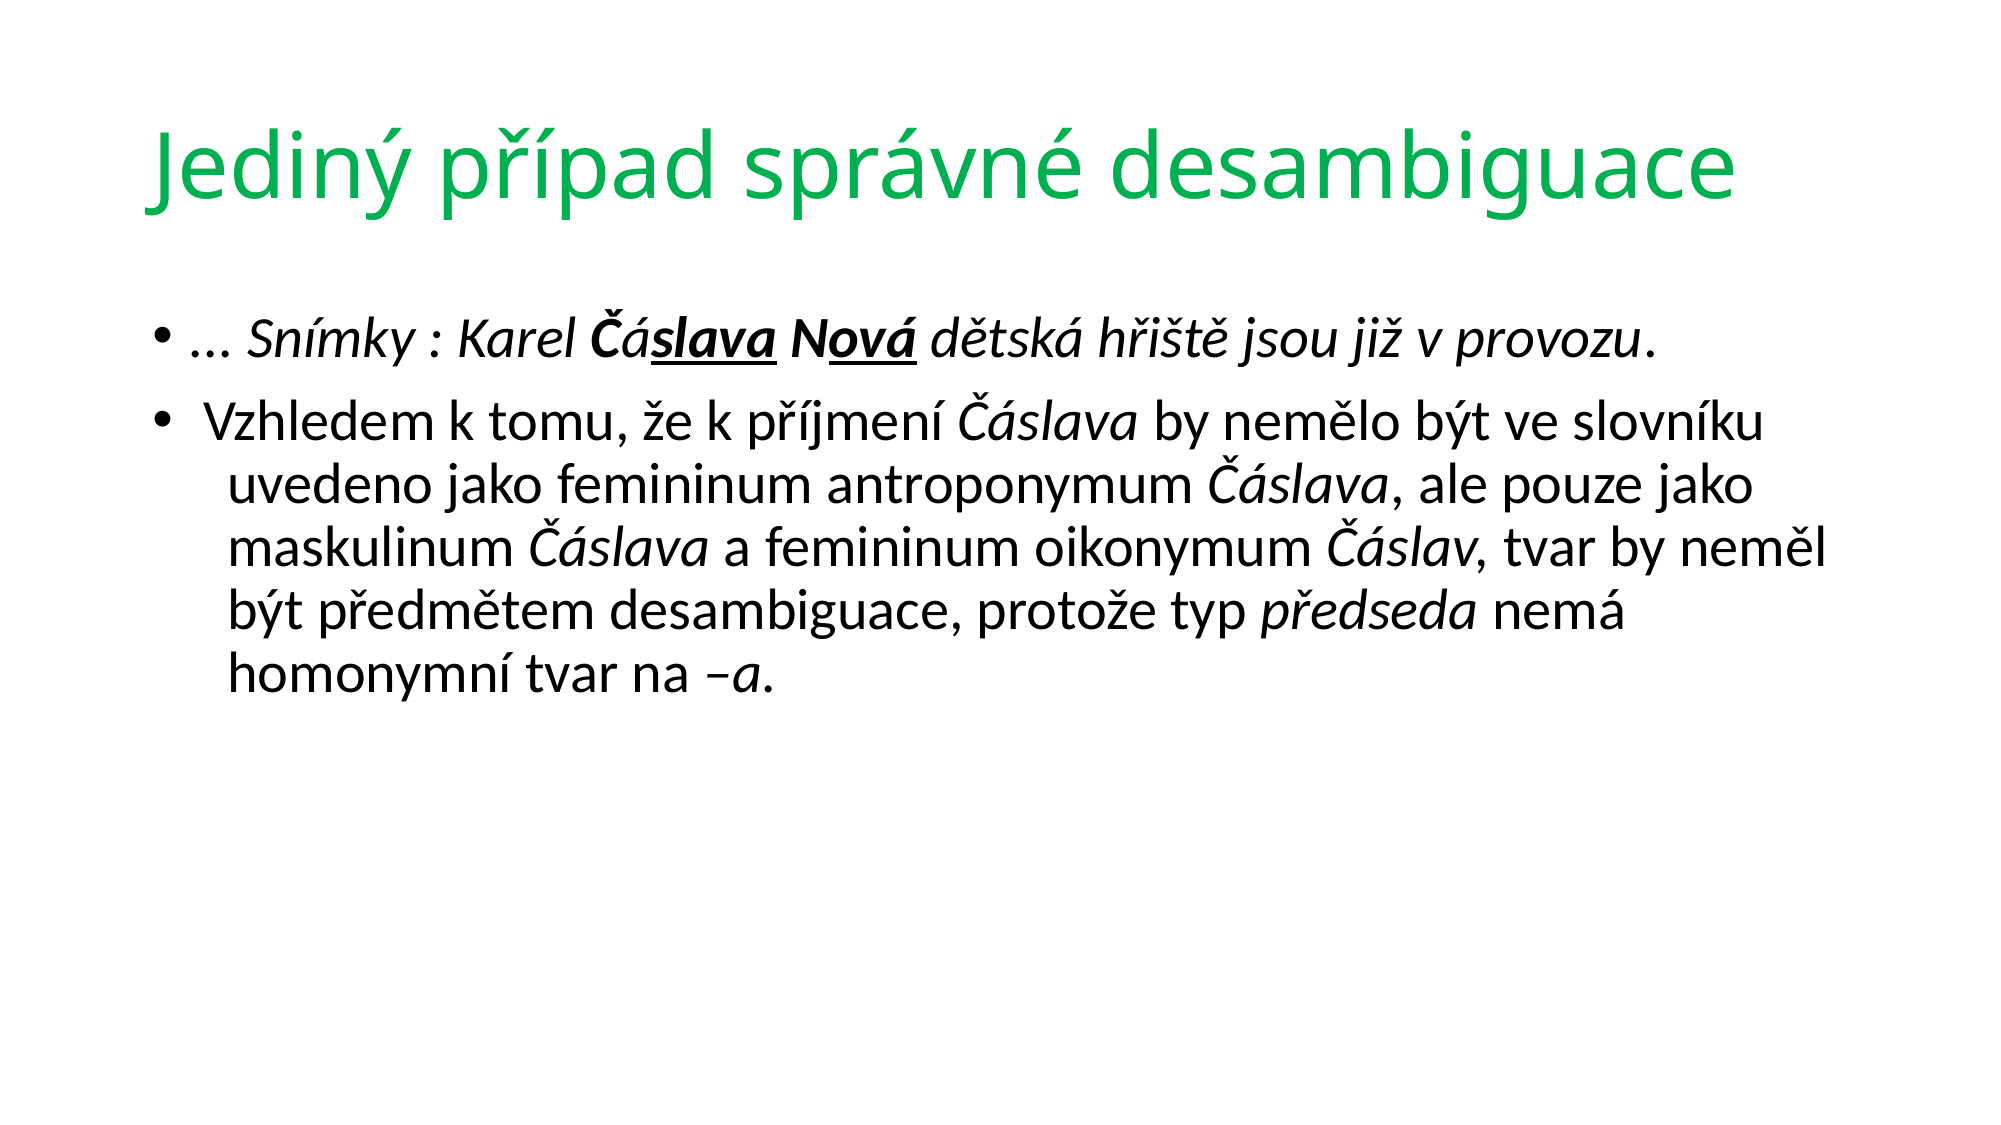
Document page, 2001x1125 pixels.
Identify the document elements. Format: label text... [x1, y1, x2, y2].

list ... Snímky : Karel Čáslava Nová dětská hřiště jsou již v provozu. Vzhledem k tomu, že k příjmení Čáslava by nemělo být ve slovníku uvedeno jako femininum antroponymum Čáslava, ale pouze jako maskulinum Čáslava a femininum oikonymum Čáslav, tvar by neměl být předmětem desambiguace, protože typ předseda nemá homonymní tvar na –a. [137, 299, 1863, 1014]
title Jediný případ správné desambiguace [137, 59, 1863, 278]
